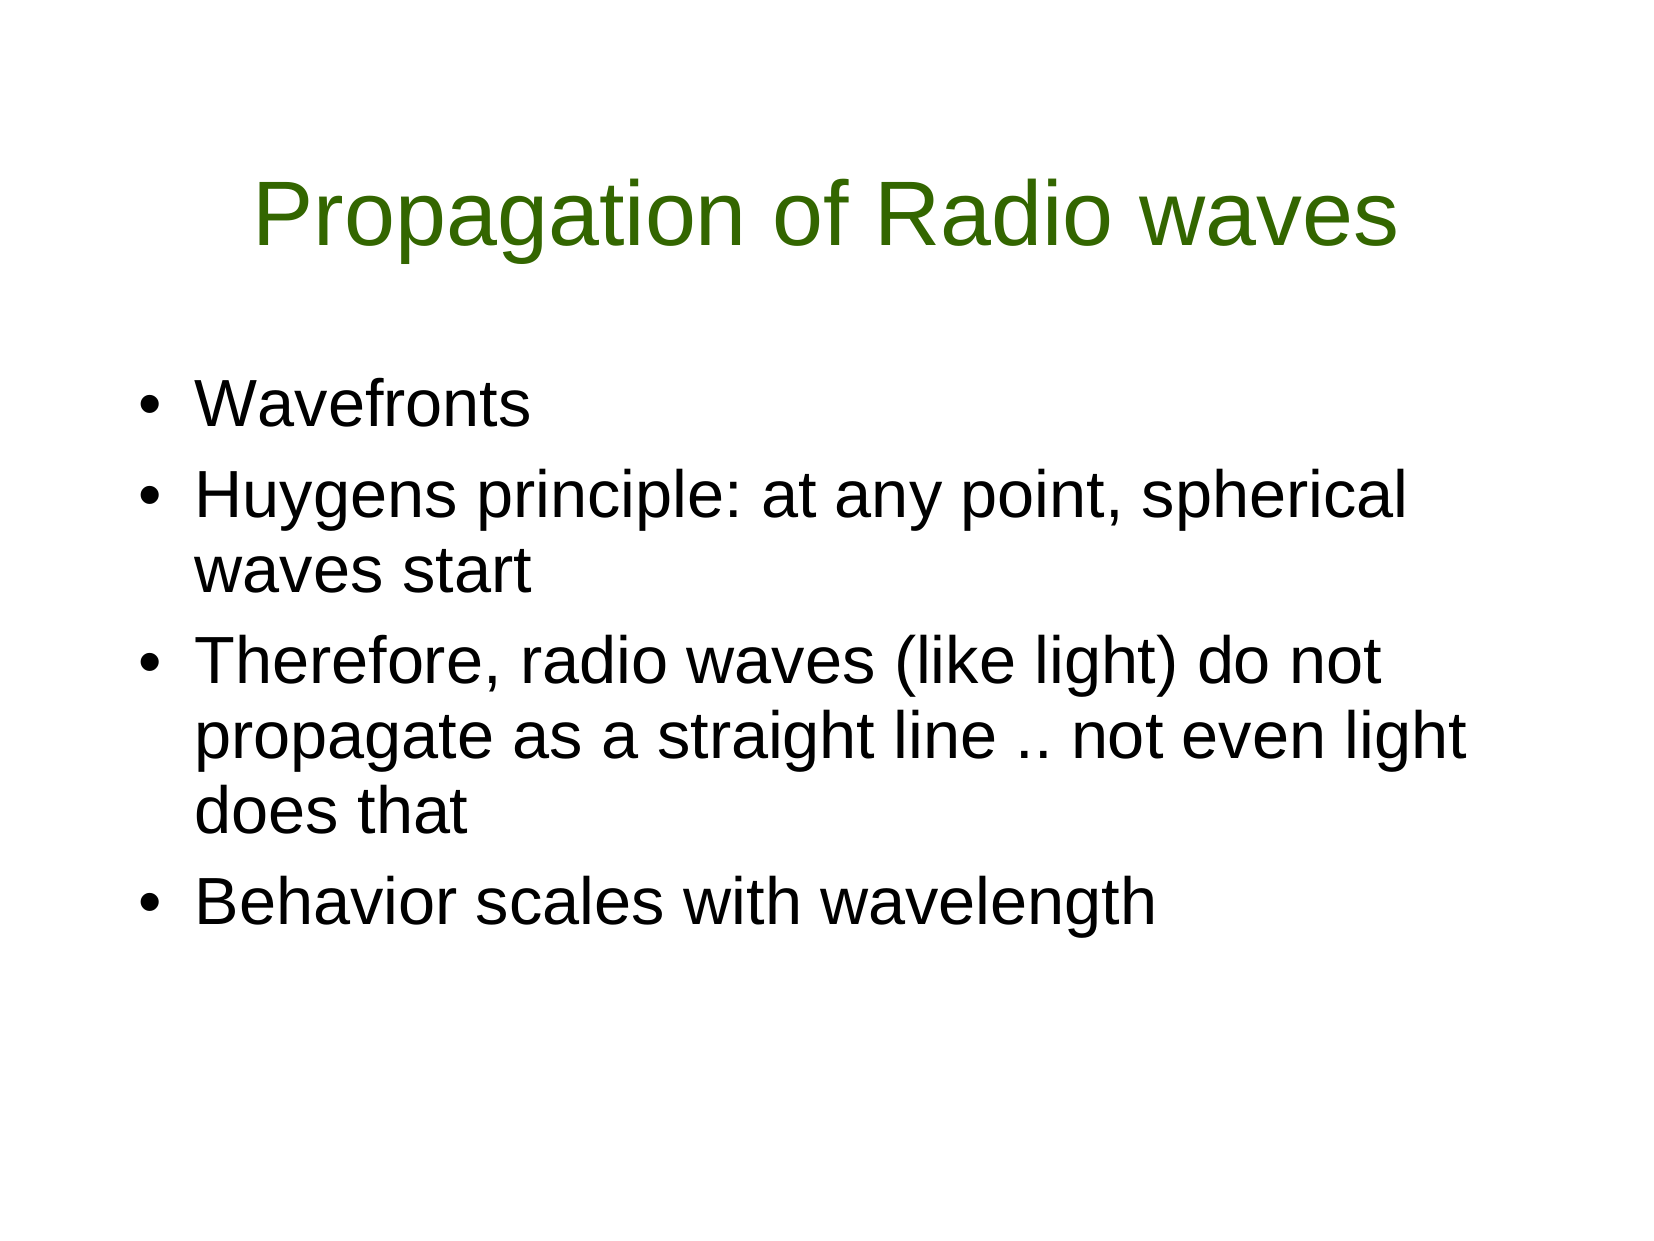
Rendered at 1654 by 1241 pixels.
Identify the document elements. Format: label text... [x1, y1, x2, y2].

title Propagation of Radio waves [123, 110, 1530, 317]
list Wavefronts Huygens principle: at any point, spherical waves start Therefore, radio waves (like light) do not propagate as a straight line .. not even light does that Behavior scales with wavelength [123, 358, 1530, 1103]
